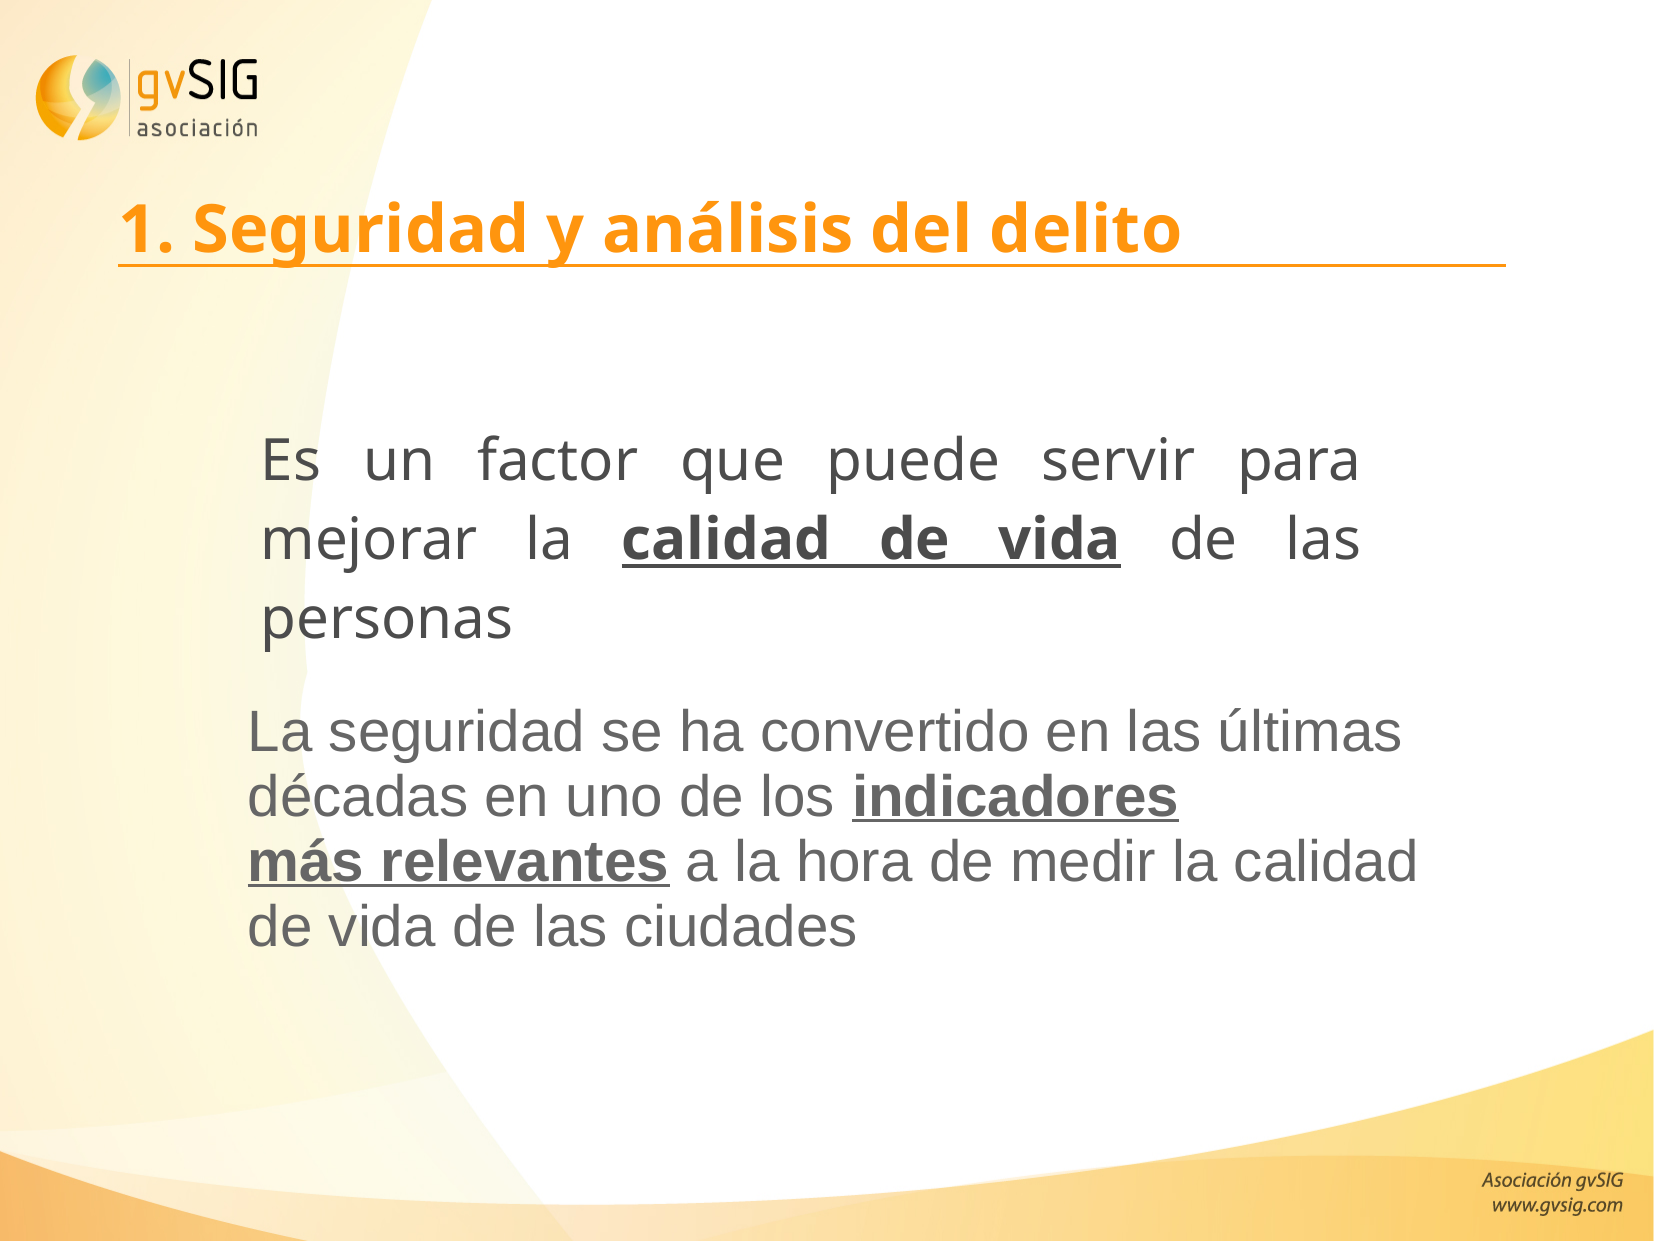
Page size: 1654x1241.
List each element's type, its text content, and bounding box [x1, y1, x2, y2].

picture [0, 0, 1654, 1241]
text_box Es un factor que puede servir para mejorar la calidad de vida de las personas [245, 410, 1377, 630]
text_box La seguridad se ha convertido en las últimas décadas en uno de los indicadores más relevantes a la hora de medir la calidad de vida de las ciudades [232, 690, 1501, 967]
title 1. Seguridad y análisis del delito [118, 177, 1607, 276]
